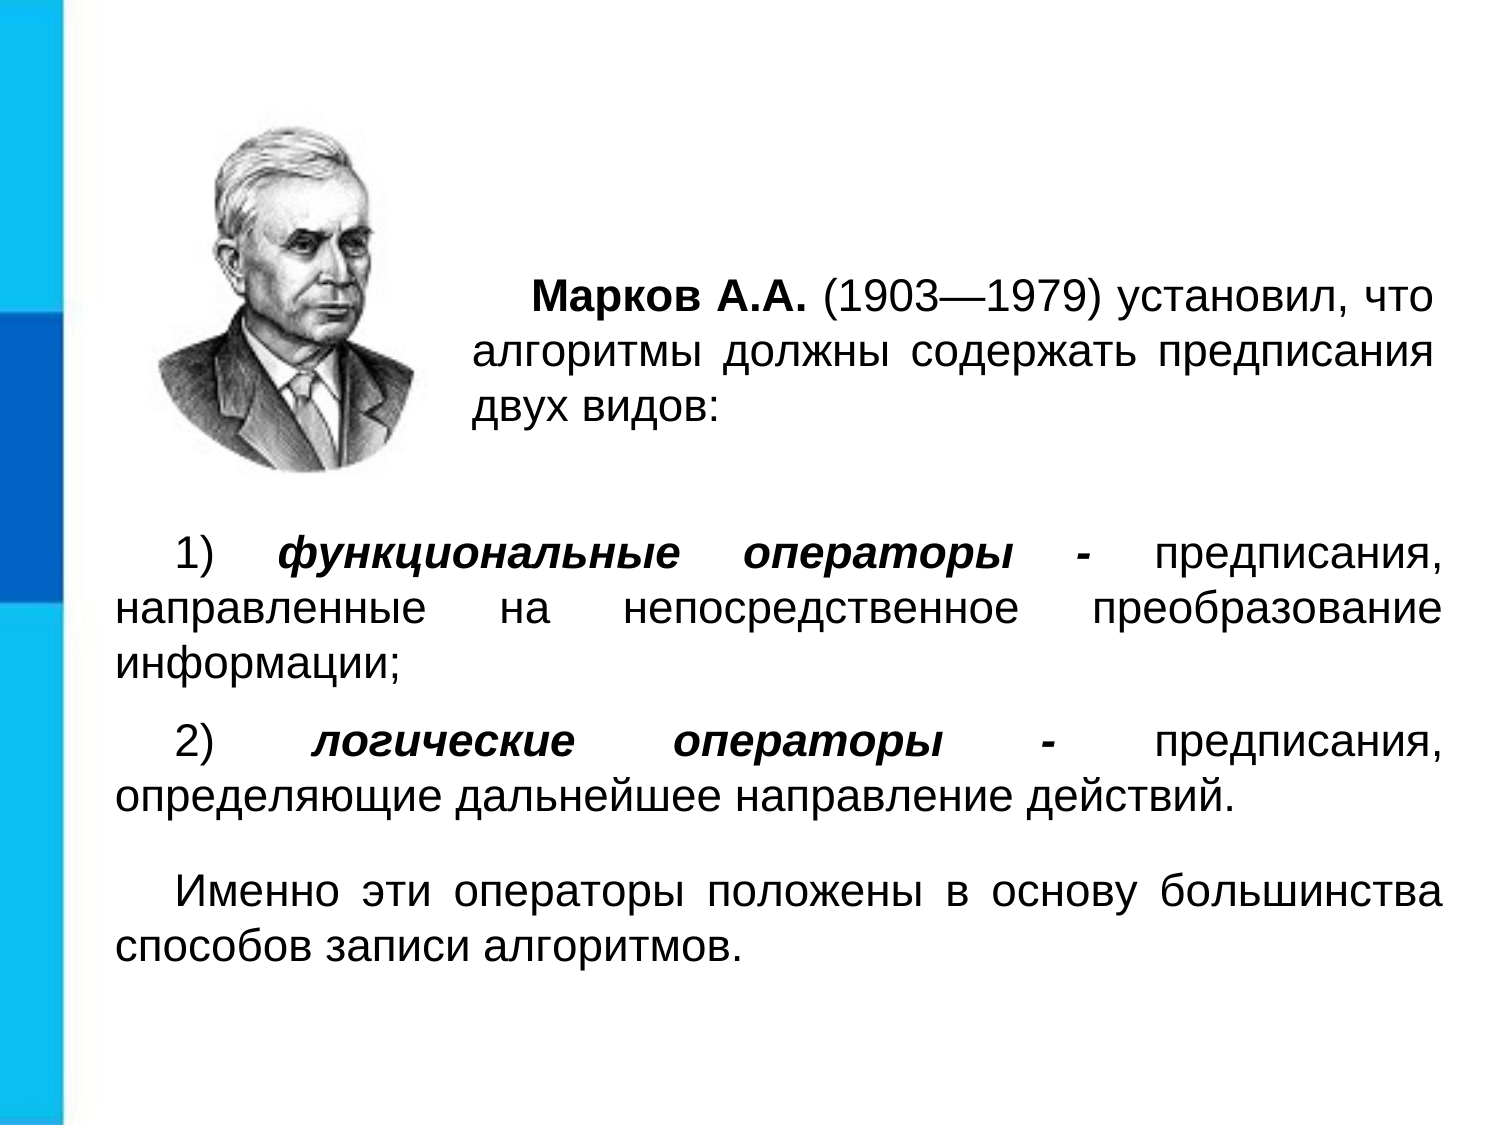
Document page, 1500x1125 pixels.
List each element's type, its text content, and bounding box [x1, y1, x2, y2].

picture [0, 0, 1500, 1125]
text_box Марков А.А. (1903—1979) установил, что алгоритмы должны содержать предписания двух видов: [457, 257, 1450, 439]
text_box 1) функциональные операторы - предписания, направленные на непосредственное преобразование информации; 2) логические операторы - предписания, определяющие дальнейшее направление действий. Именно эти операторы положены в основу большинства способов записи алгоритмов. [100, 515, 1459, 979]
